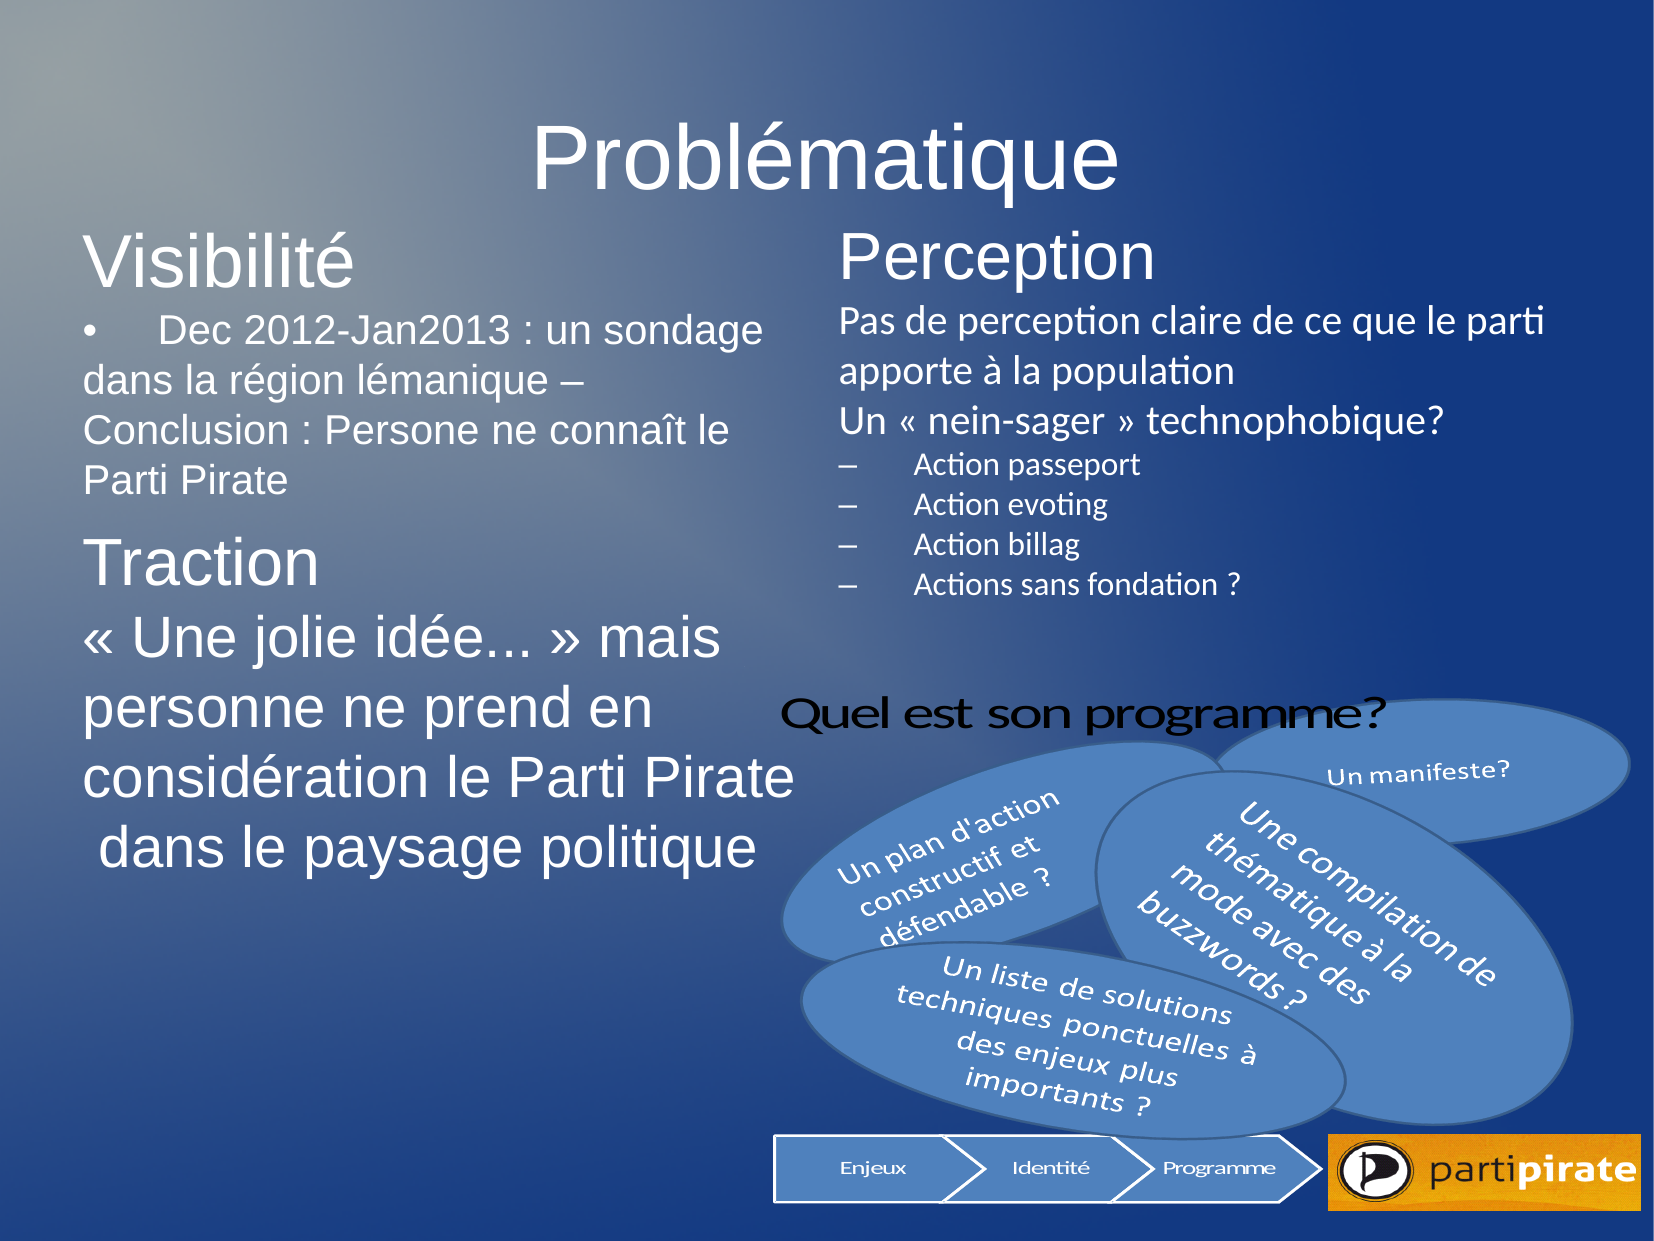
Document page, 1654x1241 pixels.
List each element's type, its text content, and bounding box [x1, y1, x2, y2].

picture [744, 666, 1641, 1211]
text_box Traction « Une jolie idée... » mais personne ne prend en considération le Parti Pirate dans le paysage politique [82, 519, 809, 965]
text_box Visibilité • Dec 2012-Jan2013 : un sondage dans la région lémanique – Conclusion : Persone ne connaît le Parti Pirate [82, 212, 809, 519]
text_box Perception Pas de perception claire de ce que le parti apporte à la population Un « nein-sager » technophobique? – Action passeport – Action evoting – Action billag – Actions sans fondation ? [838, 212, 1565, 666]
text_box Problématique [82, 49, 1571, 257]
